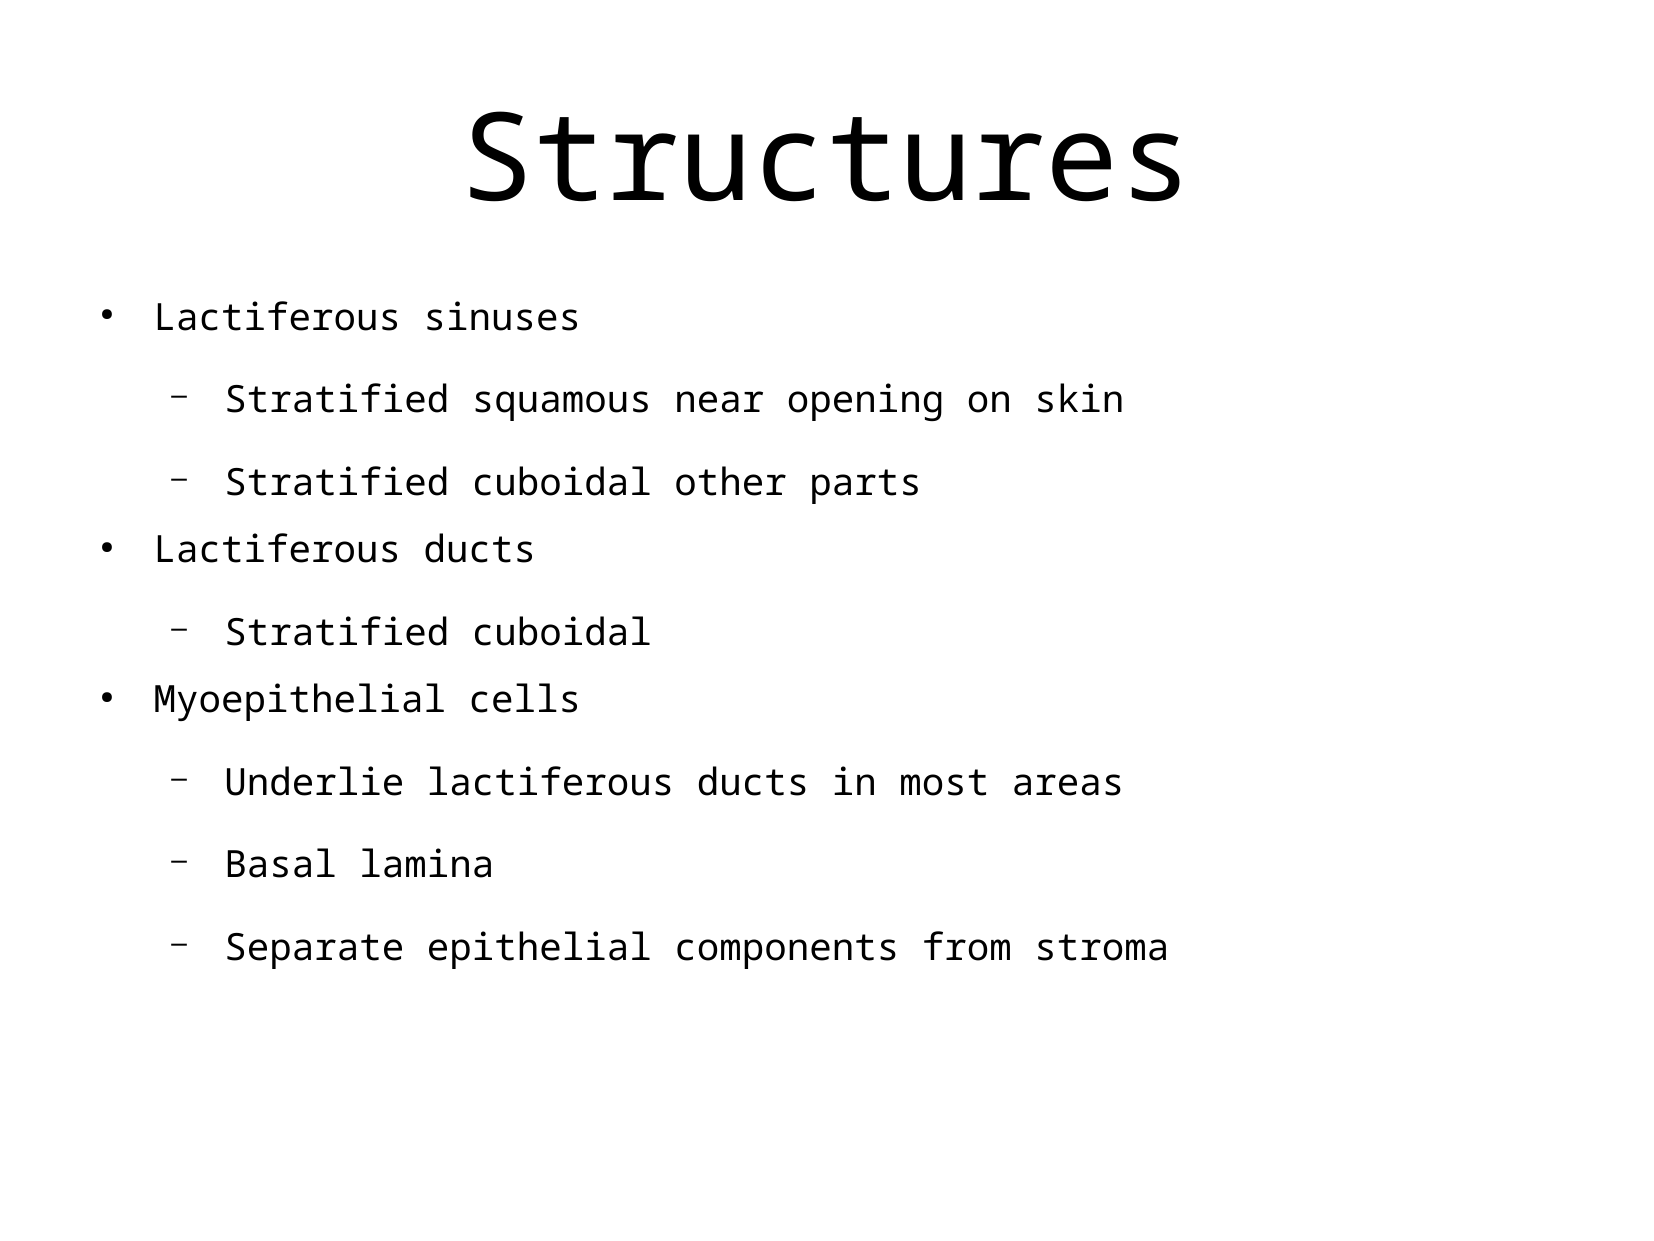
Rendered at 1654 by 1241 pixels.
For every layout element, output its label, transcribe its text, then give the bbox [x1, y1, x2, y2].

list Lactiferous sinuses Stratified squamous near opening on skin Stratified cuboidal other parts Lactiferous ducts Stratified cuboidal Myoepithelial cells Underlie lactiferous ducts in most areas Basal lamina Separate epithelial components from stroma [82, 290, 1571, 1193]
title Structures [82, 49, 1571, 257]
